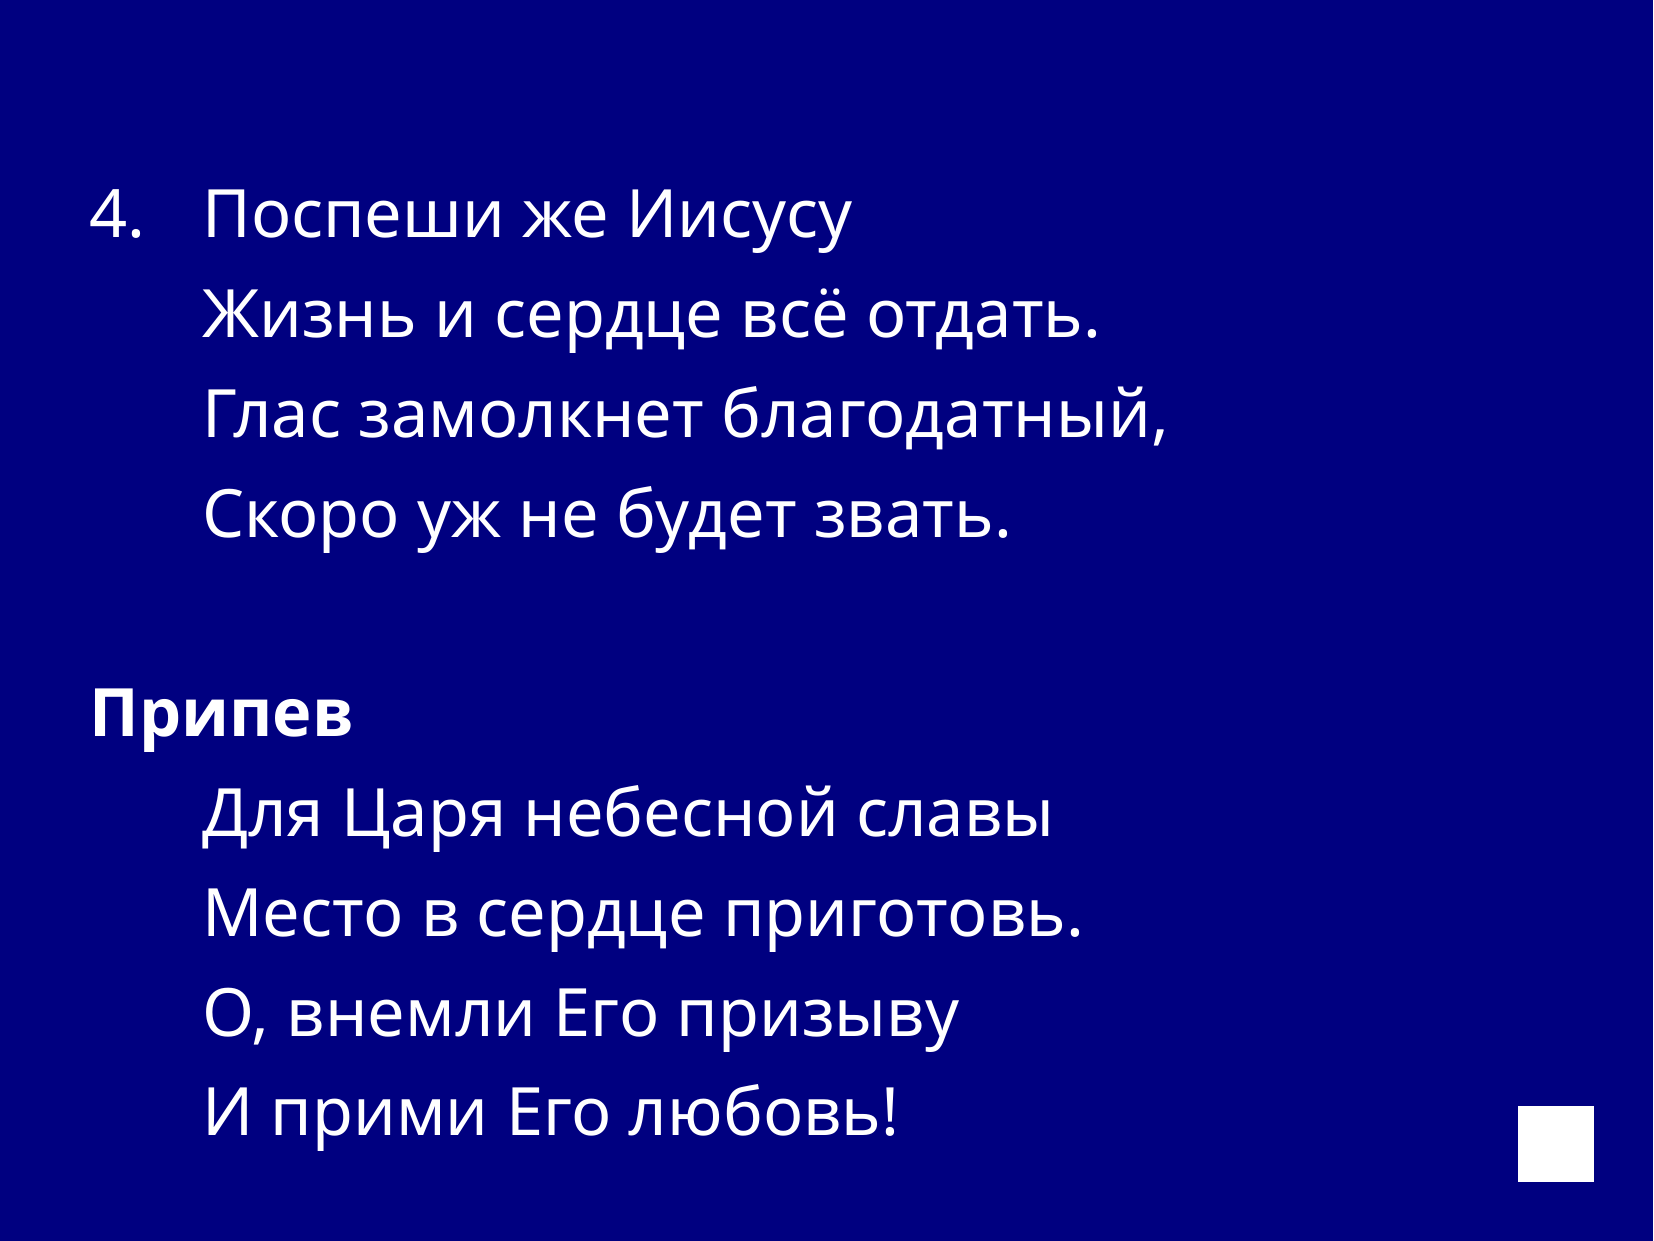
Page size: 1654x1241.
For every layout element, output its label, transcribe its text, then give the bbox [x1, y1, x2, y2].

text_box [1518, 1106, 1594, 1182]
text_box 4. Поспеши же Иисусу Жизнь и сердце всё отдать. Глас замолкнет благодатный, Скоро уж не будет звать. Припев Для Царя небесной славы Место в сердце приготовь. О, внемли Его призыву И прими Его любовь! [75, 150, 1576, 1163]
